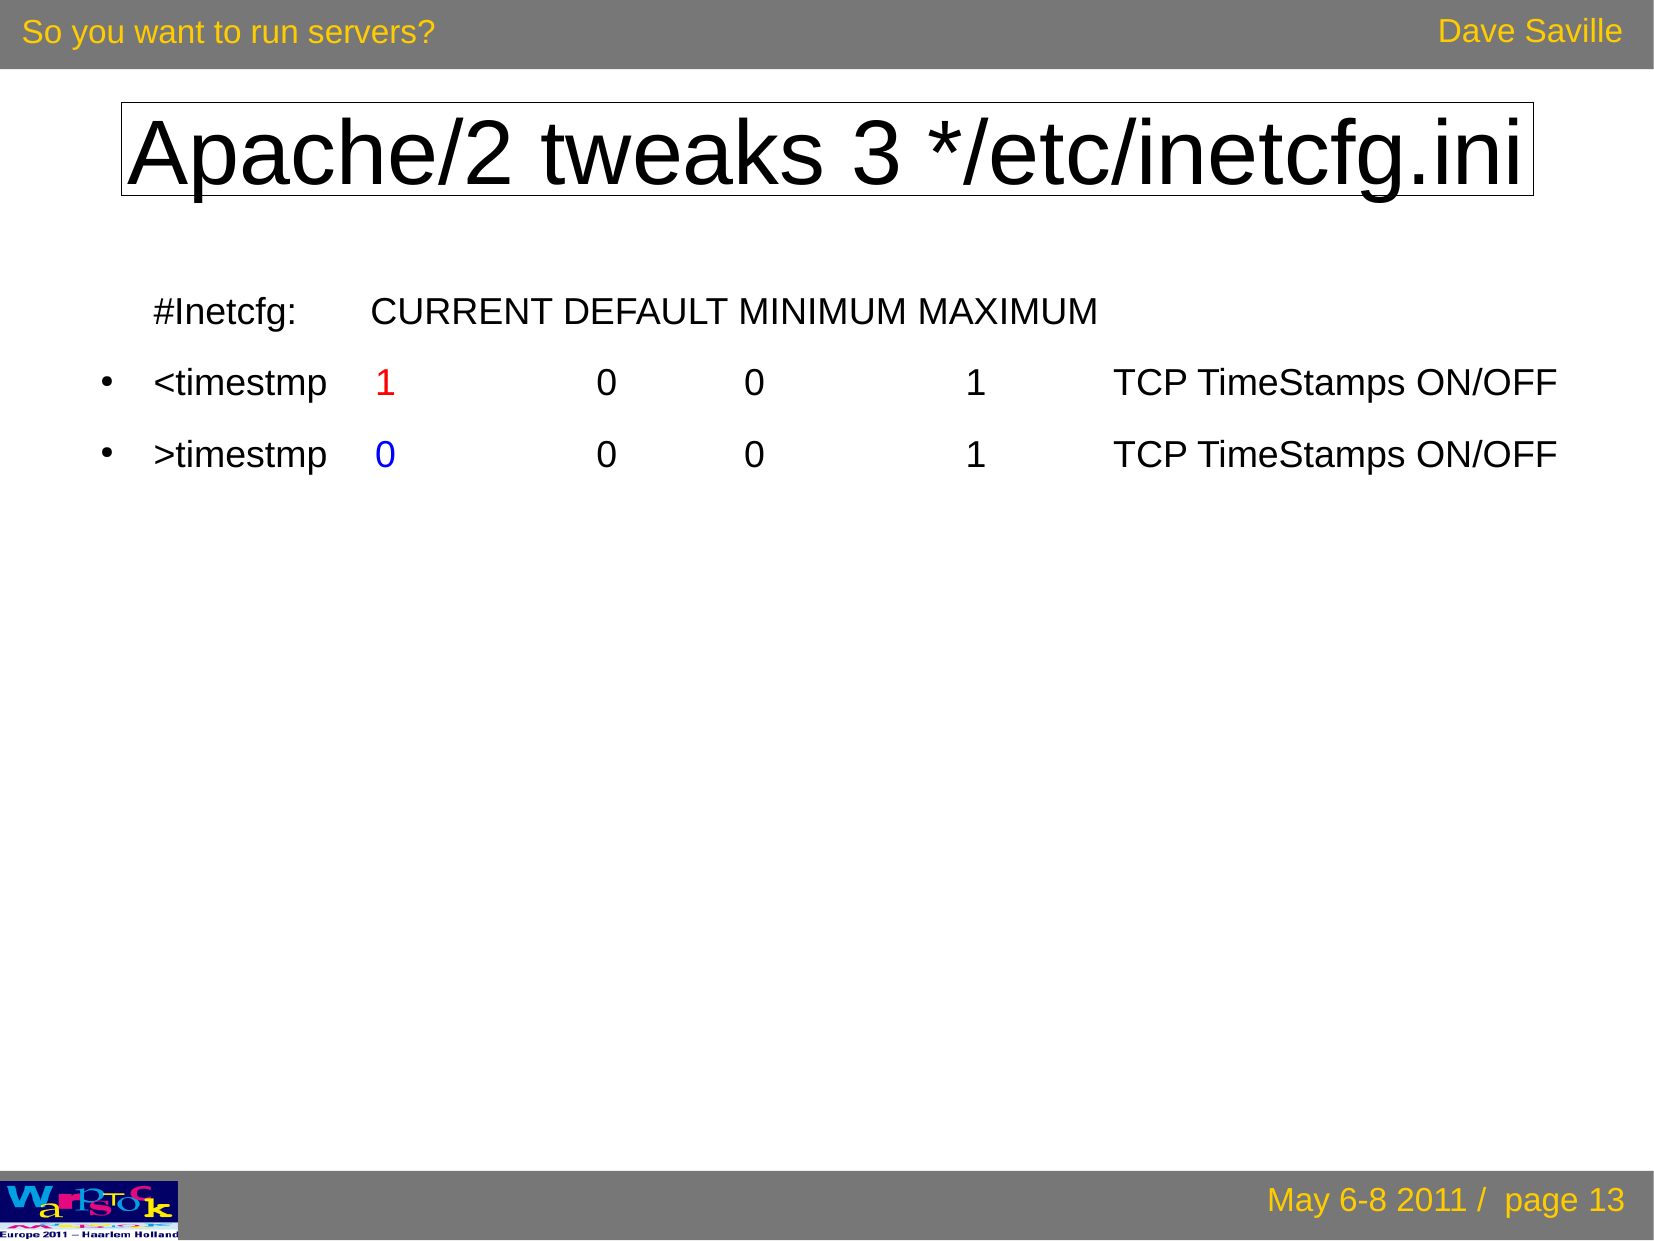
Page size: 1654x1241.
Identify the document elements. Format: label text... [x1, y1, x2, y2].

title Apache/2 tweaks 3 */etc/inetcfg.ini [82, 56, 1571, 250]
picture [0, 1181, 178, 1241]
list #Inetcfg: CURRENT DEFAULT MINIMUM MAXIMUM <timestmp 1 0 0 1 TCP TimeStamps ON/OFF >timestmp 0 0 0 1 TCP TimeStamps ON/OFF [82, 290, 1571, 1109]
